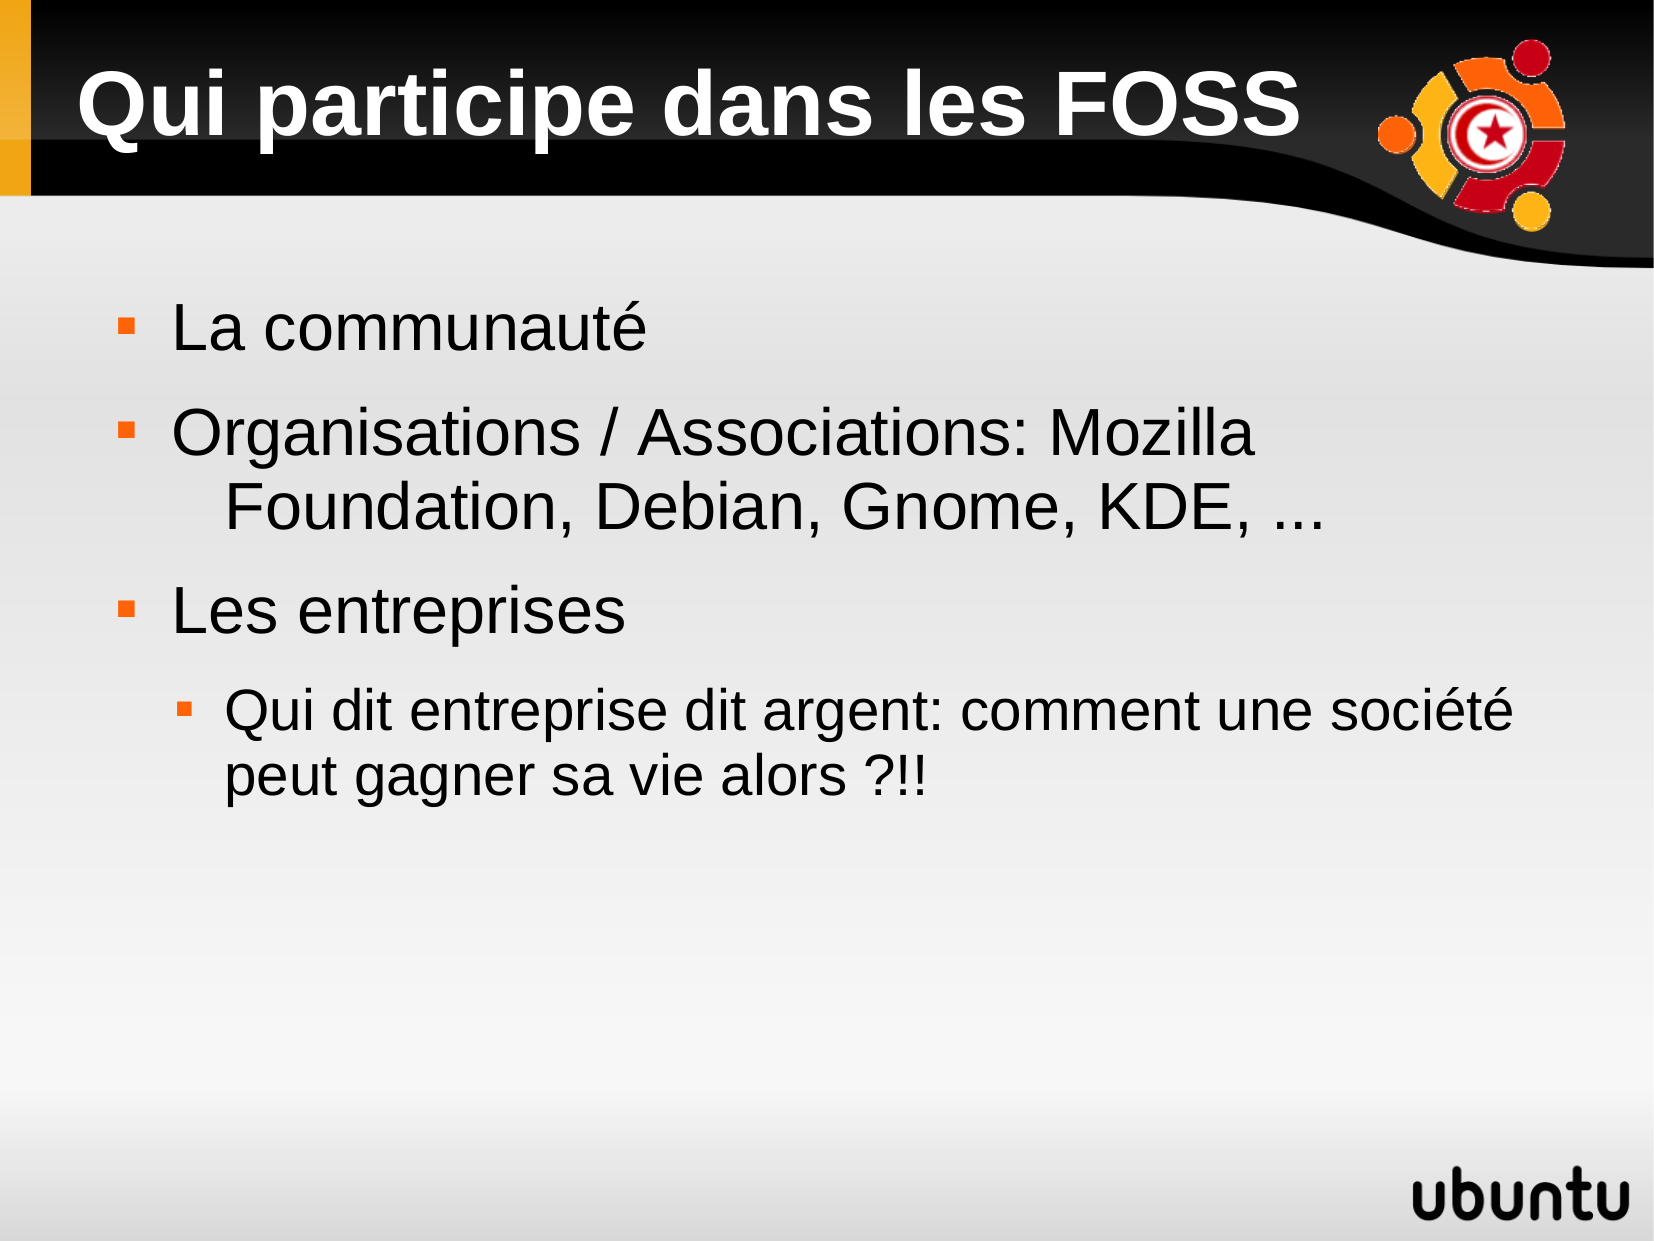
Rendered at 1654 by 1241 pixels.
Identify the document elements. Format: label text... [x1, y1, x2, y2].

picture [0, 0, 1654, 1241]
title Qui participe dans les FOSS [76, 7, 1565, 200]
list La communauté Organisations / Associations: Mozilla Foundation, Debian, Gnome, KDE, ... Les entreprises Qui dit entreprise dit argent: comment une société peut gagner sa vie alors ?!! [82, 290, 1571, 1094]
